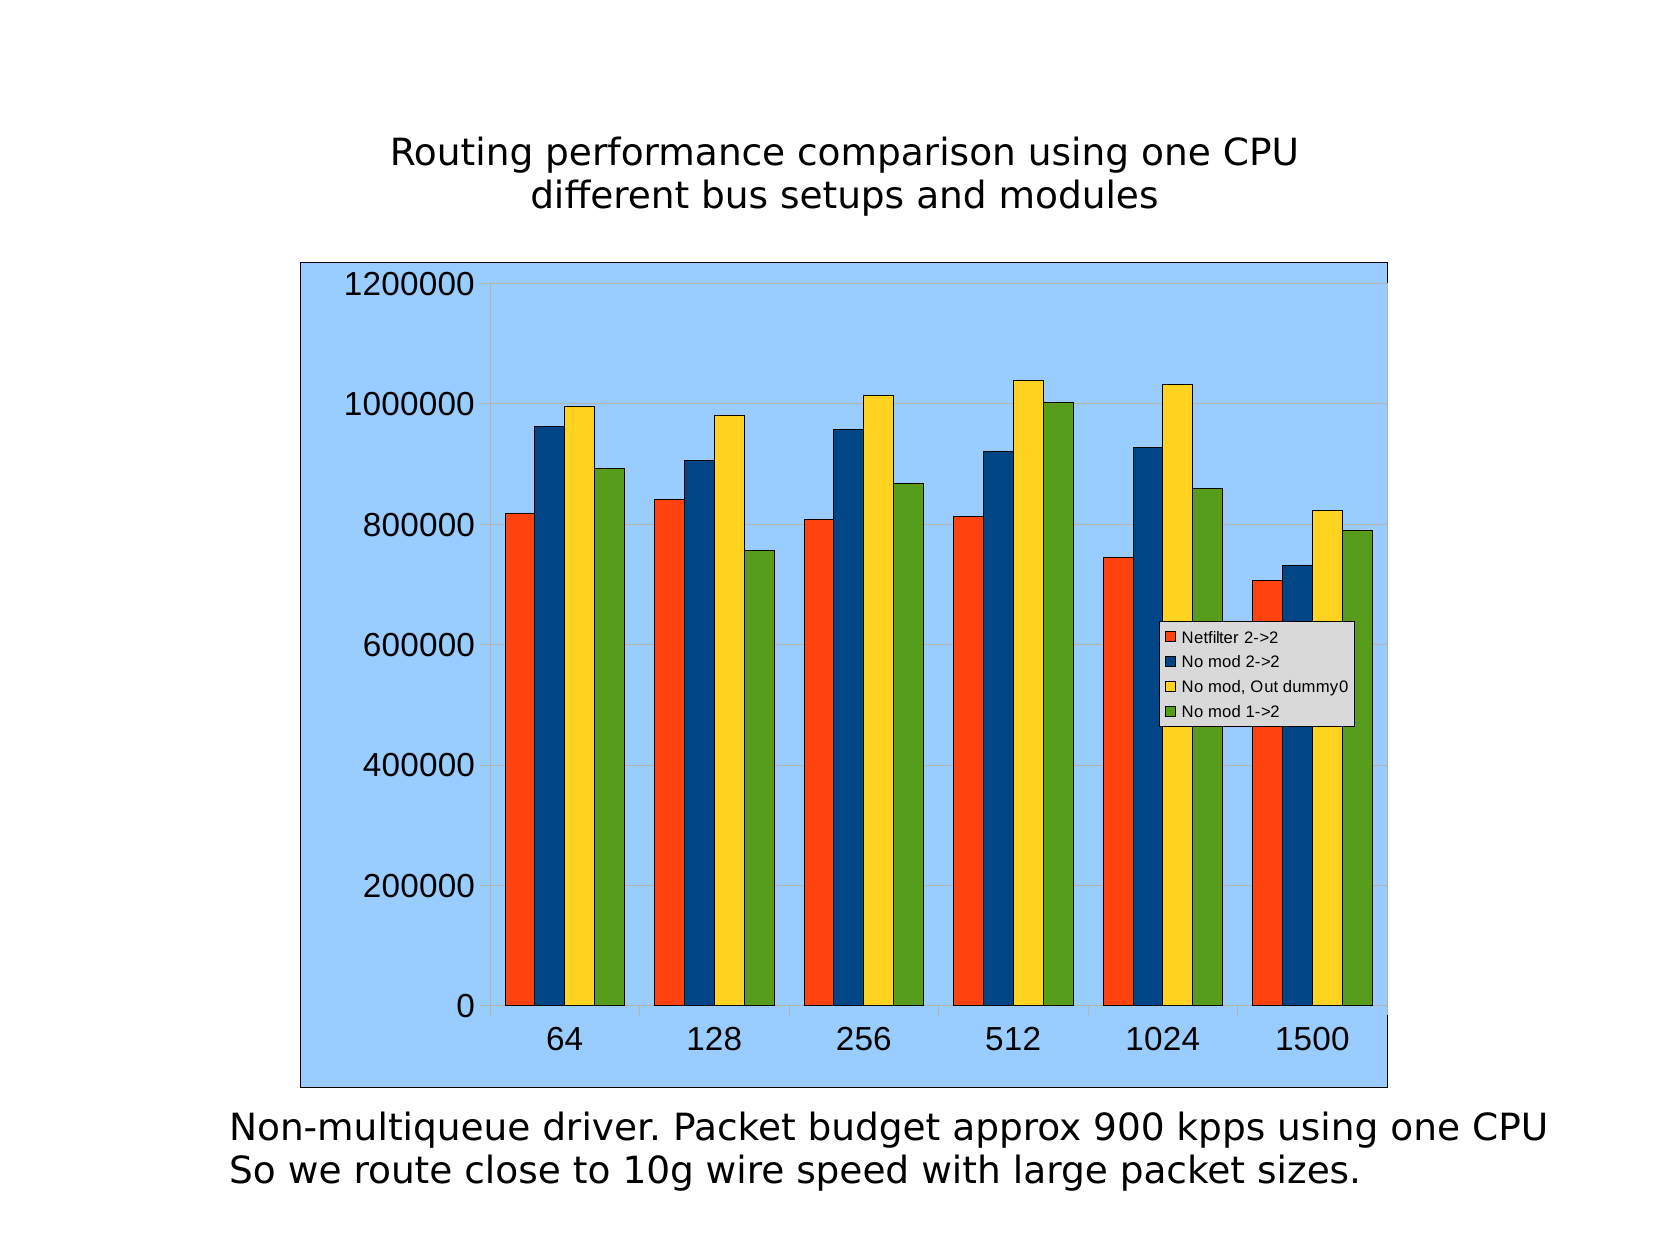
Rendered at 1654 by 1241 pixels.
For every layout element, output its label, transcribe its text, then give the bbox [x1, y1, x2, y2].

text_box Non-multiqueue driver. Packet budget approx 900 kpps using one CPU So we route close to 10g wire speed with large packet sizes. [214, 1098, 1565, 1201]
text_box Routing performance comparison using one CPU different bus setups and modules [375, 123, 1315, 226]
chart [300, 262, 1388, 1088]
